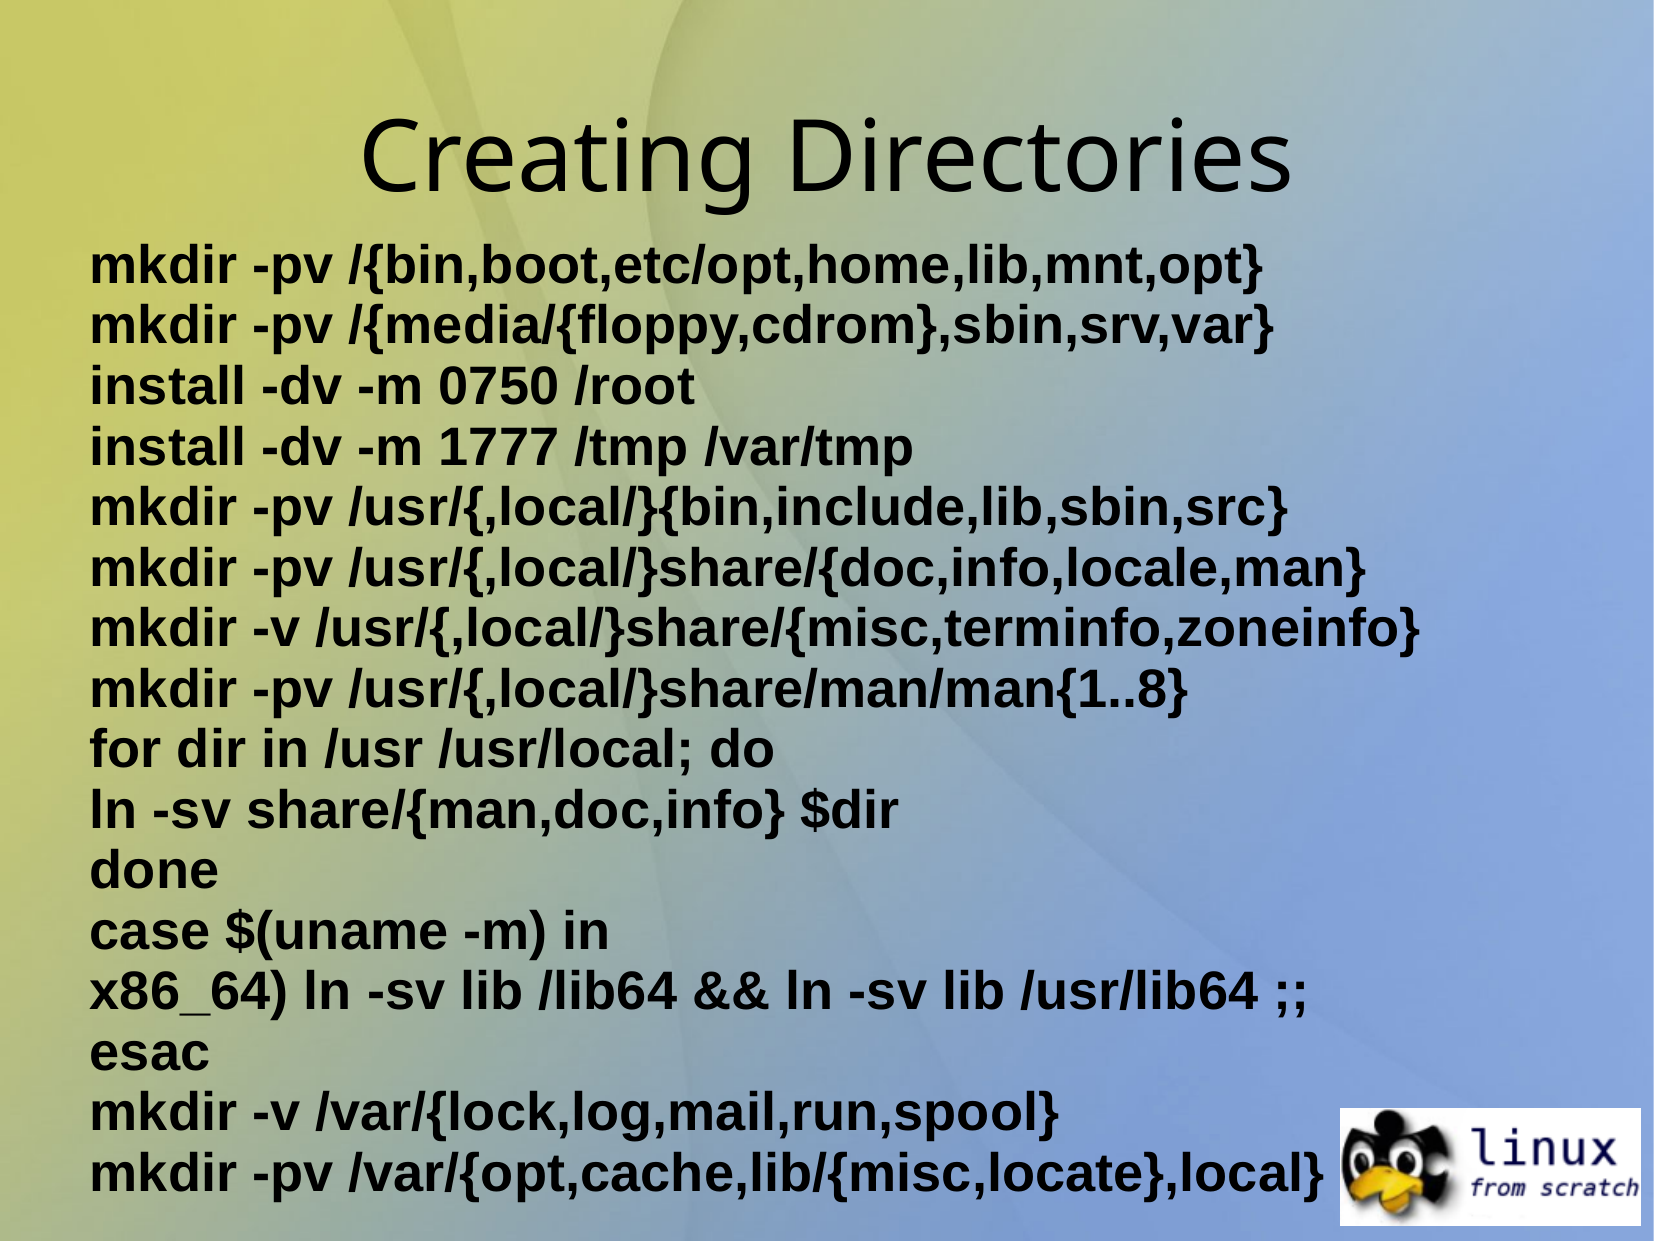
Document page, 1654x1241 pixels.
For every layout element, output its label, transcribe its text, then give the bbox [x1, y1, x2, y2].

text_box mkdir -pv /{bin,boot,etc/opt,home,lib,mnt,opt} mkdir -pv /{media/{floppy,cdrom},sbin,srv,var} install -dv -m 0750 /root install -dv -m 1777 /tmp /var/tmp mkdir -pv /usr/{,local/}{bin,include,lib,sbin,src} mkdir -pv /usr/{,local/}share/{doc,info,locale,man} mkdir -v /usr/{,local/}share/{misc,terminfo,zoneinfo} mkdir -pv /usr/{,local/}share/man/man{1..8} for dir in /usr /usr/local; do ln -sv share/{man,doc,info} $dir done case $(uname -m) in x86_64) ln -sv lib /lib64 && ln -sv lib /usr/lib64 ;; esac mkdir -v /var/{lock,log,mail,run,spool} mkdir -pv /var/{opt,cache,lib/{misc,locate},local} [75, 227, 1613, 1211]
title Creating Directories [82, 56, 1571, 227]
picture [0, 0, 1654, 1241]
